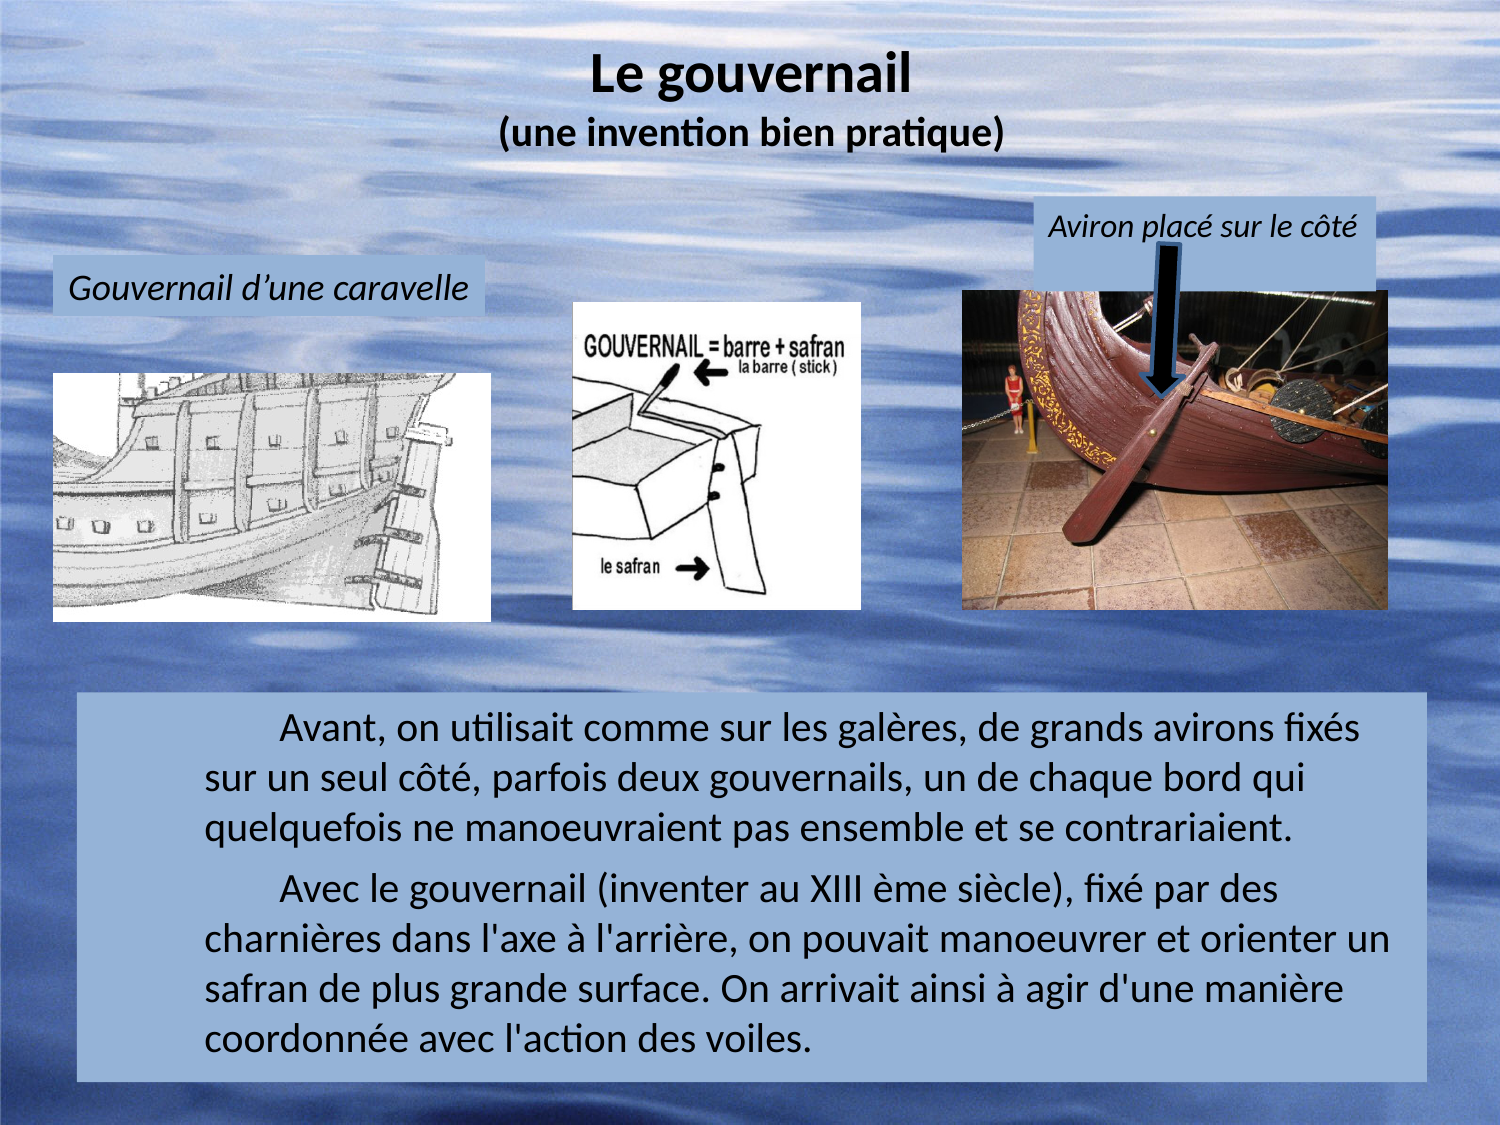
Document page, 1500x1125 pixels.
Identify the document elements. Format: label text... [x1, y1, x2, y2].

text_box Gouvernail d’une caravelle [53, 255, 485, 316]
title Le gouvernail (une invention bien pratique) [76, 19, 1427, 171]
text_box [1140, 243, 1185, 398]
list Avant, on utilisait comme sur les galères, de grands avirons fixés sur un seul côté, parfois deux gouvernails, un de chaque bord qui quelquefois ne manoeuvraient pas ensemble et se contrariaient. Avec le gouvernail (inventer au XIII ème siècle), fixé par des charnières dans l'axe à l'arrière, on pouvait manoeuvrer et orienter un safran de plus grande surface. On arrivait ainsi à agir d'une manière coordonnée avec l'action des voiles. [76, 692, 1427, 1083]
picture [0, 0, 1500, 1125]
text_box Aviron placé sur le côté [1033, 196, 1377, 252]
